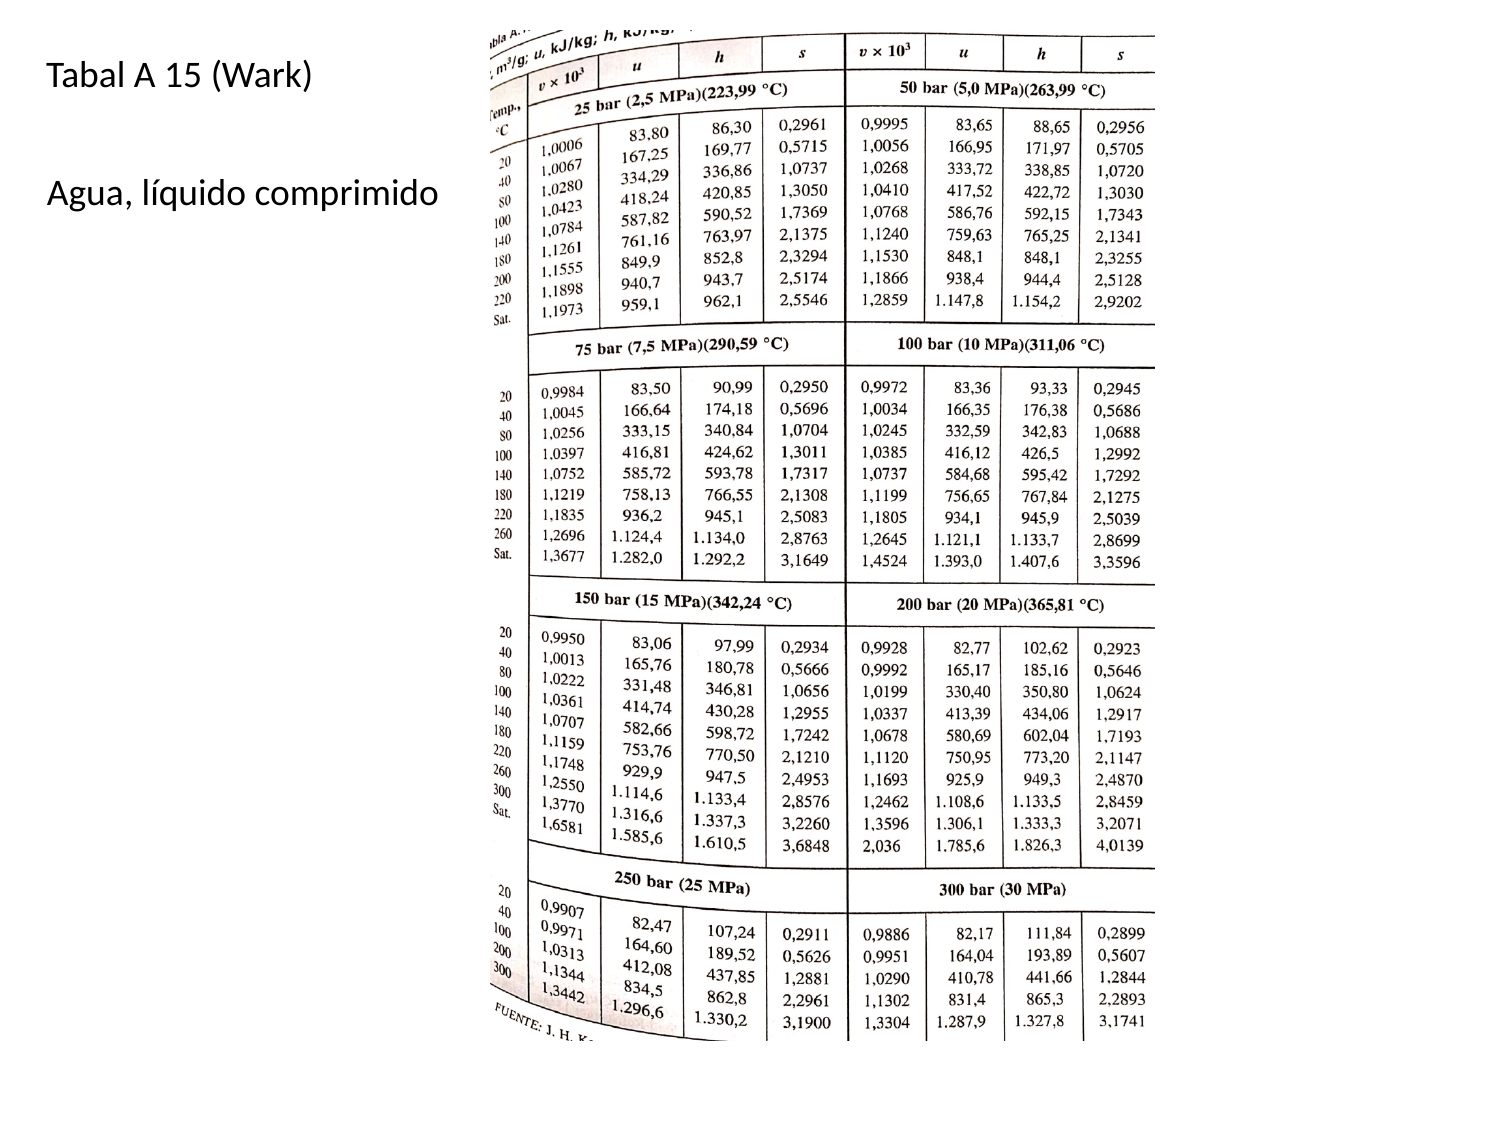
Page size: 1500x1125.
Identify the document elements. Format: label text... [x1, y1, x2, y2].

text_box Tabal A 15 (Wark) [31, 42, 329, 103]
text_box Agua, líquido comprimido [32, 160, 455, 221]
picture [490, 30, 1155, 1041]
